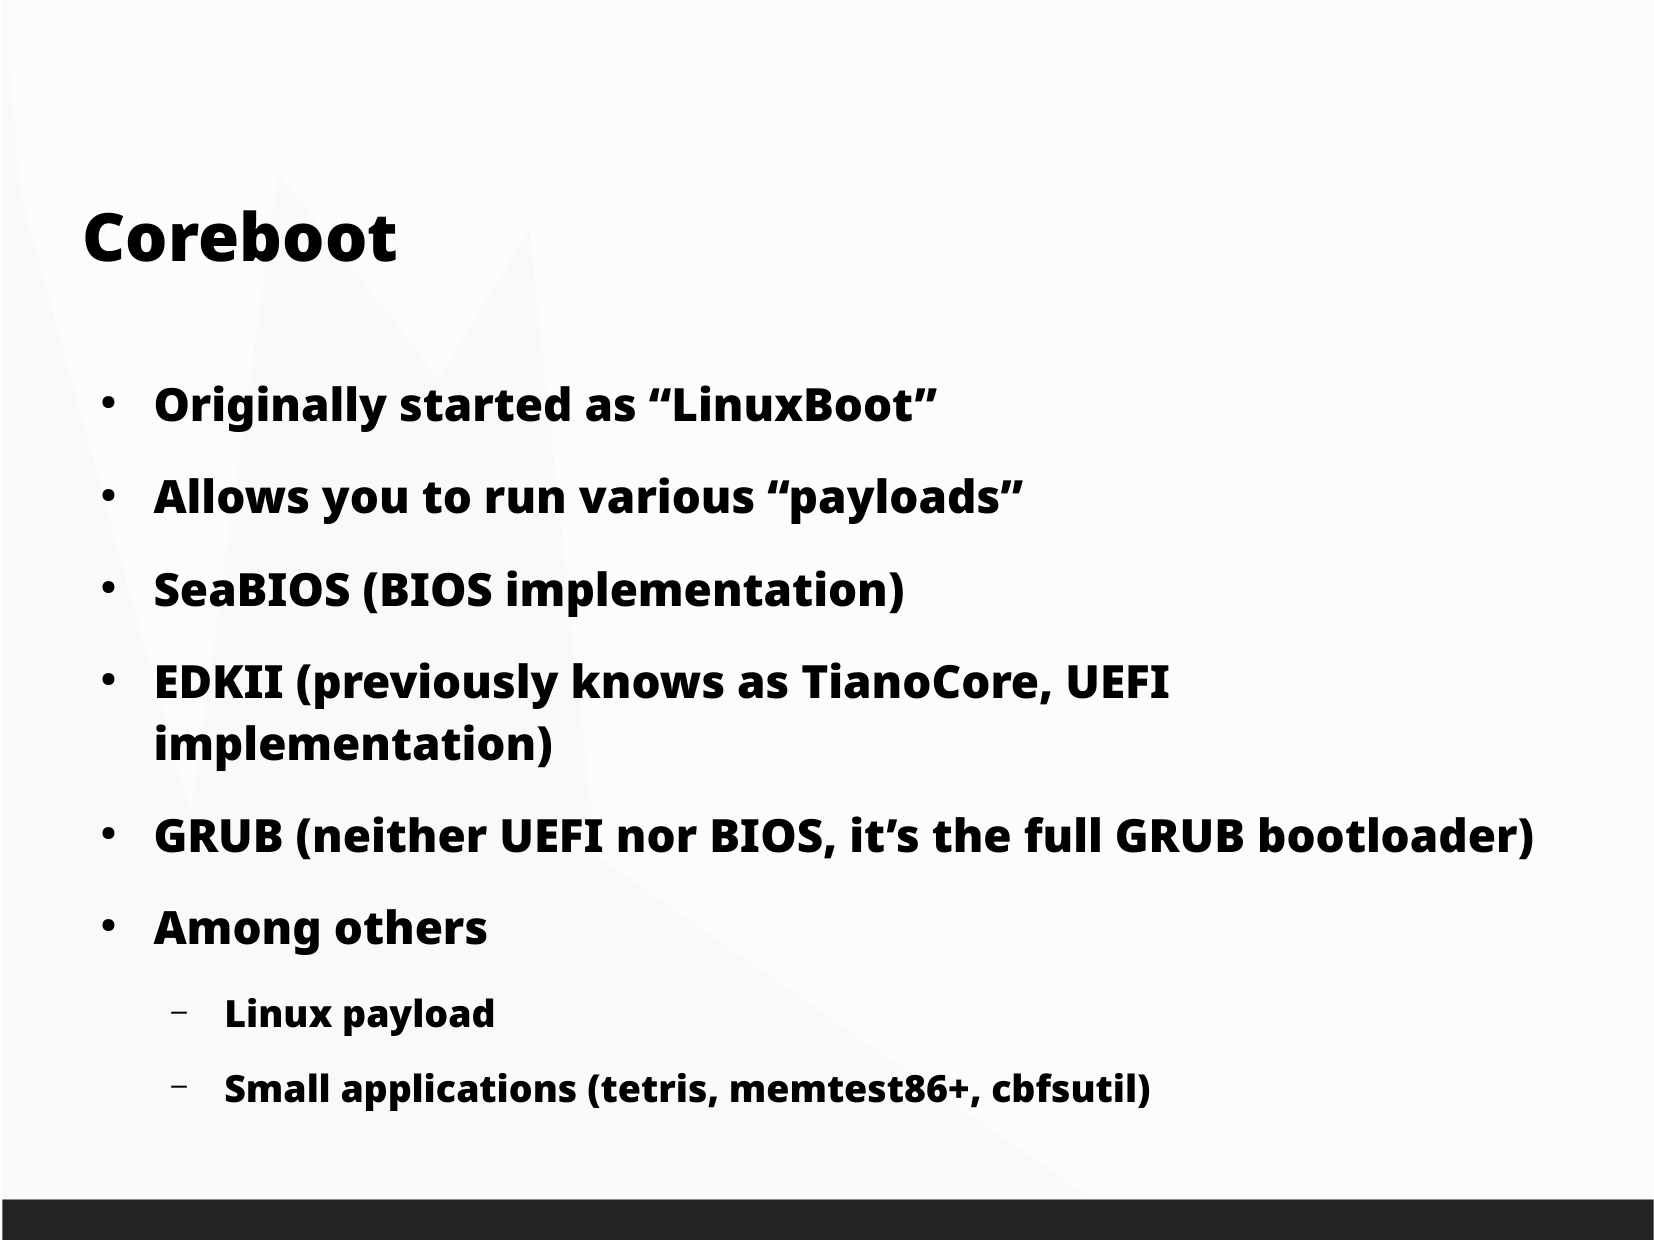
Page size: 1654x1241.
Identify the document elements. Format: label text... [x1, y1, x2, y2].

picture [2, 0, 1654, 1241]
title Coreboot [82, 132, 1571, 340]
list Originally started as “LinuxBoot” Allows you to run various “payloads” SeaBIOS (BIOS implementation) EDKII (previously knows as TianoCore, UEFI implementation) GRUB (neither UEFI nor BIOS, it’s the full GRUB bootloader) Among others Linux payload Small applications (tetris, memtest86+, cbfsutil) [82, 372, 1571, 1071]
